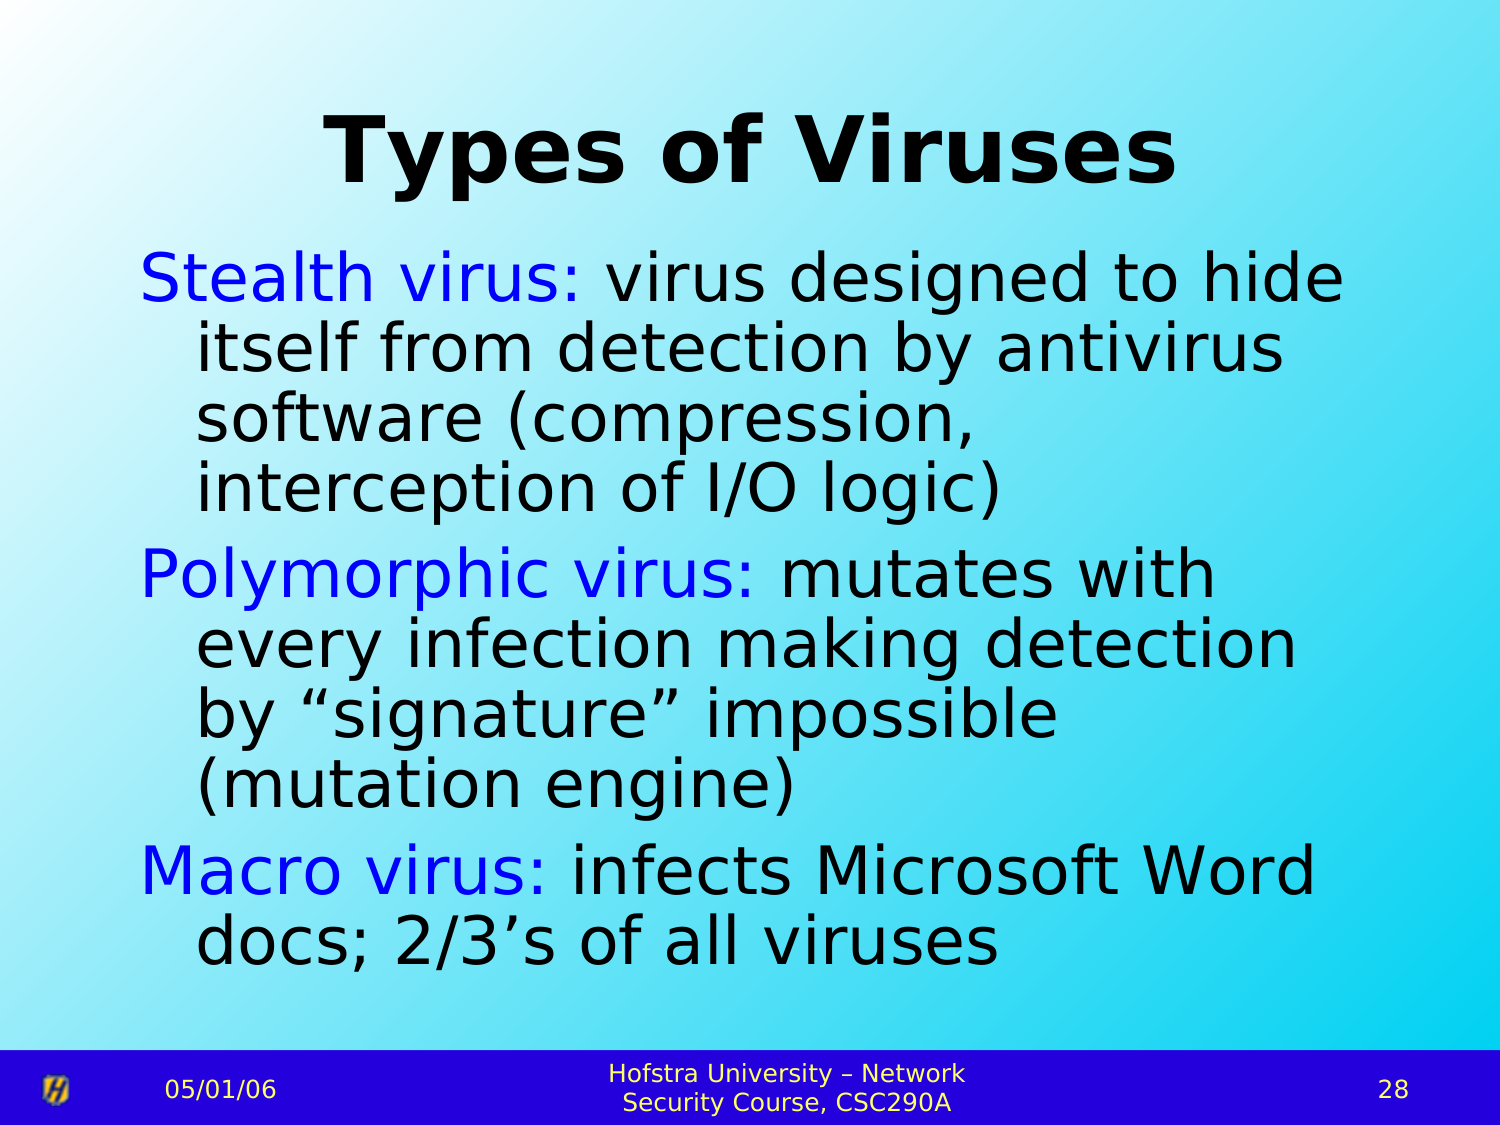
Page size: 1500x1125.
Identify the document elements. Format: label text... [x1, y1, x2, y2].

list Stealth virus: virus designed to hide itself from detection by antivirus software (compression, interception of I/O logic) Polymorphic virus: mutates with every infection making detection by “signature” impossible (mutation engine) Macro virus: infects Microsoft Word docs; 2/3’s of all viruses [124, 237, 1400, 1108]
picture [37, 1072, 76, 1110]
title Types of Viruses [112, 84, 1391, 212]
